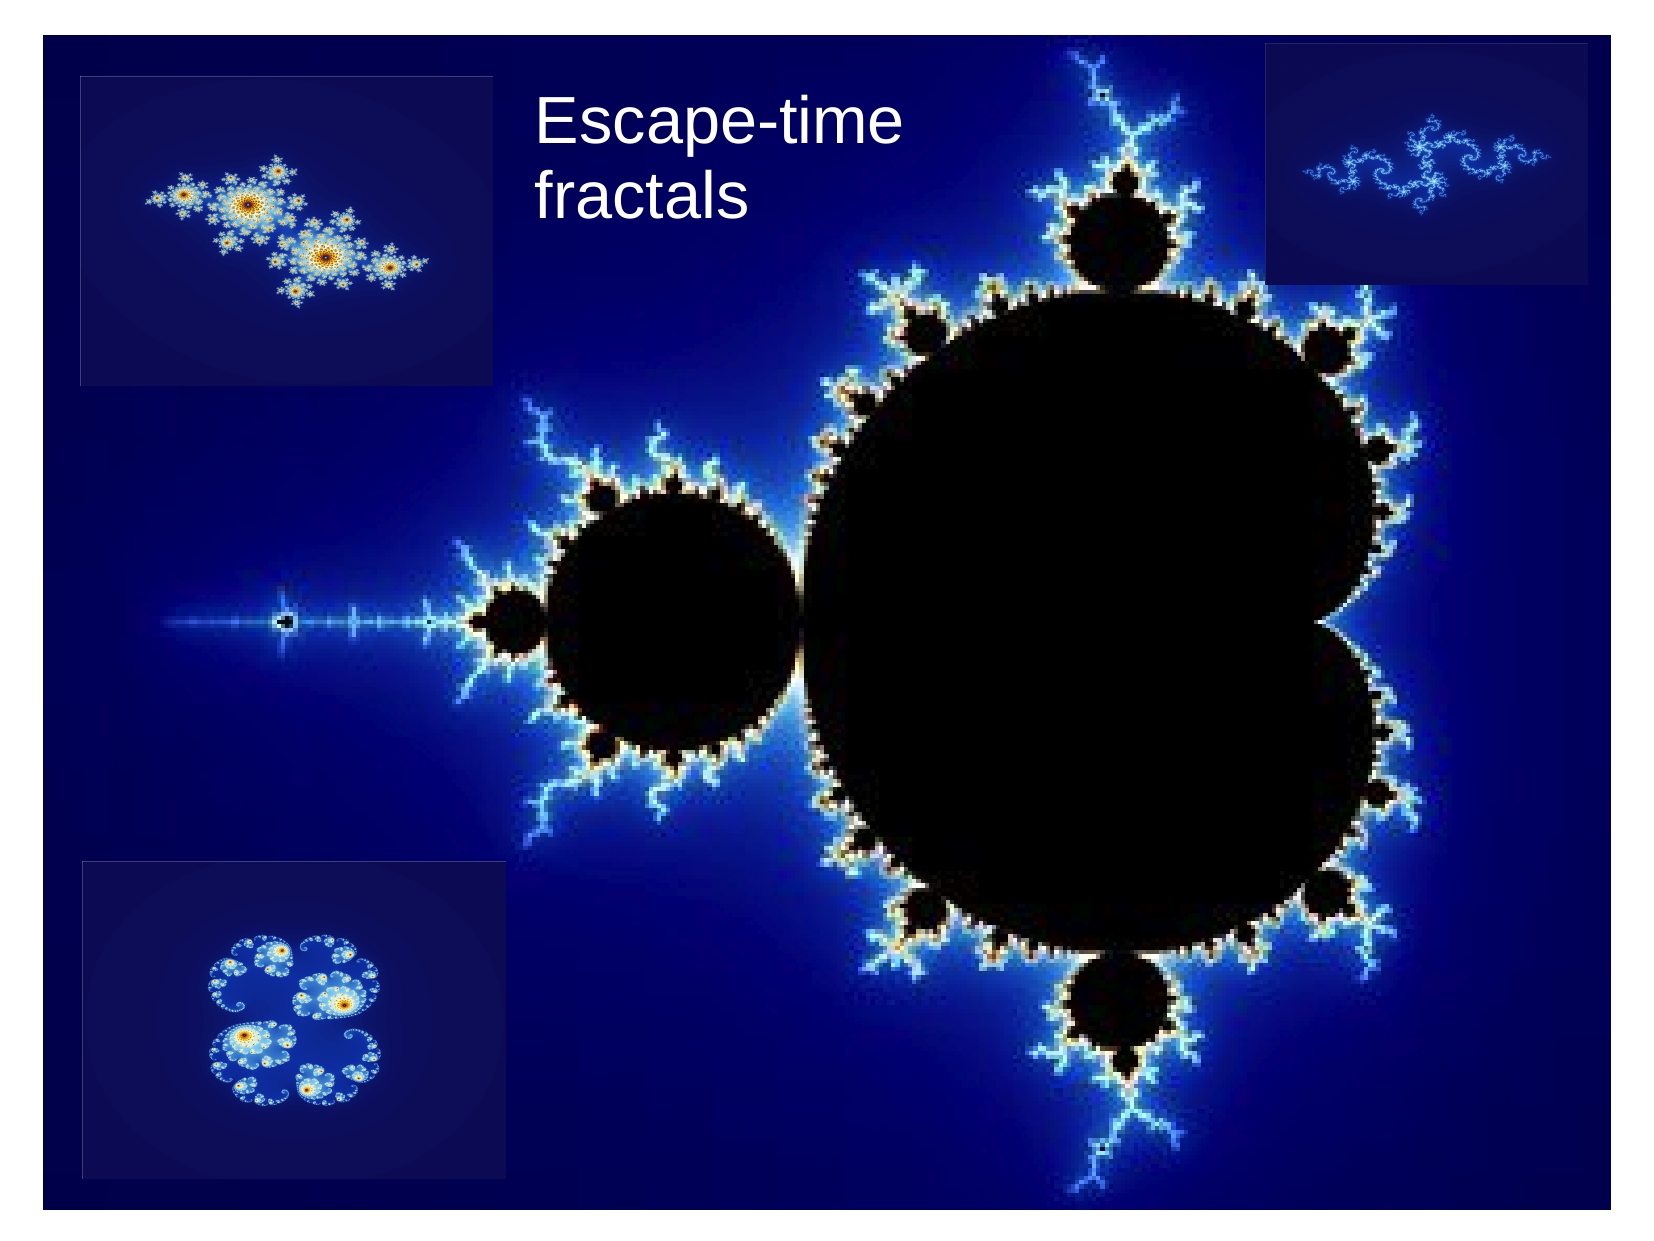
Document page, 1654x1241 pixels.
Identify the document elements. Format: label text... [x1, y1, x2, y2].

text_box Escape-time fractals [520, 75, 989, 240]
picture [43, 35, 1611, 1210]
